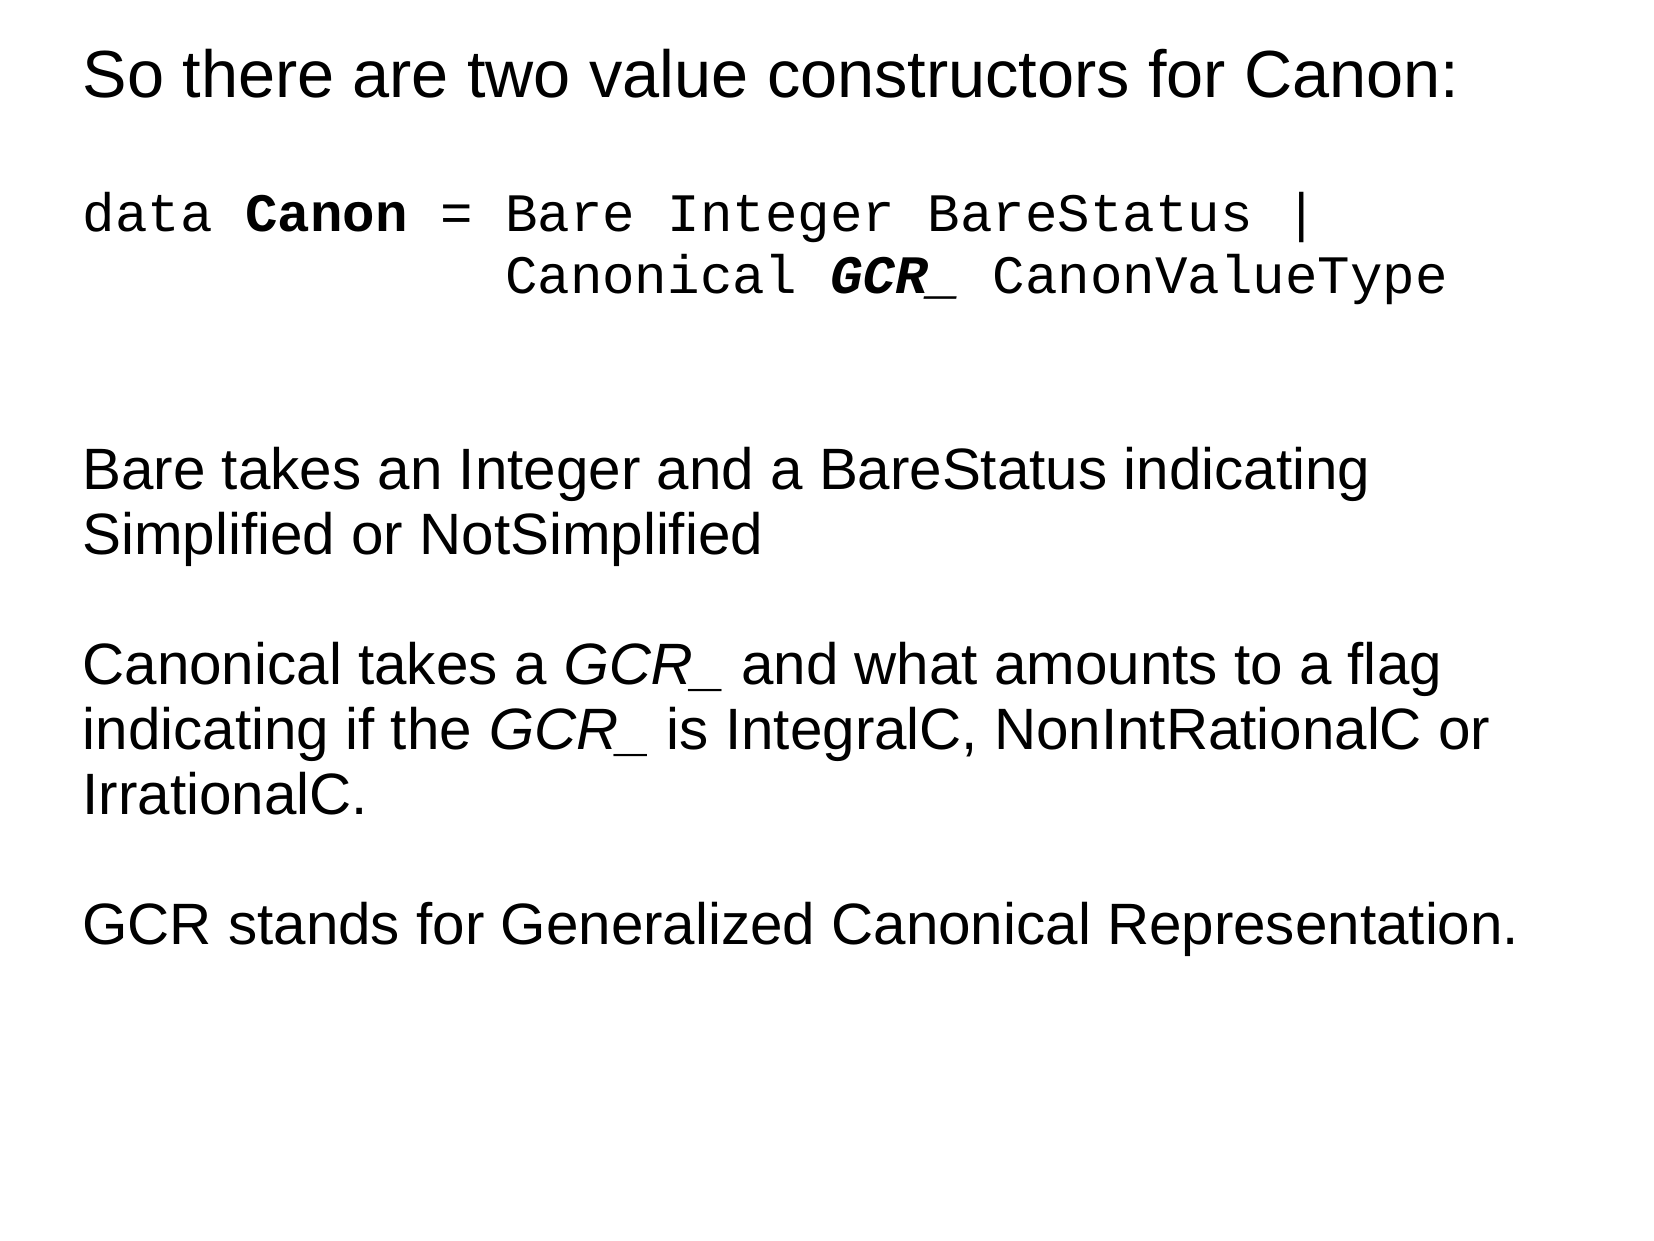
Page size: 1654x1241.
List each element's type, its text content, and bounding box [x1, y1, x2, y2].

subtitle So there are two value constructors for Canon: data Canon = Bare Integer BareStatus | Canonical GCR_ CanonValueType Bare takes an Integer and a BareStatus indicating Simplified or NotSimplified Canonical takes a GCR_ and what amounts to a flag indicating if the GCR_ is IntegralC, NonIntRationalC or IrrationalC. GCR stands for Generalized Canonical Representation. [82, 37, 1571, 1022]
